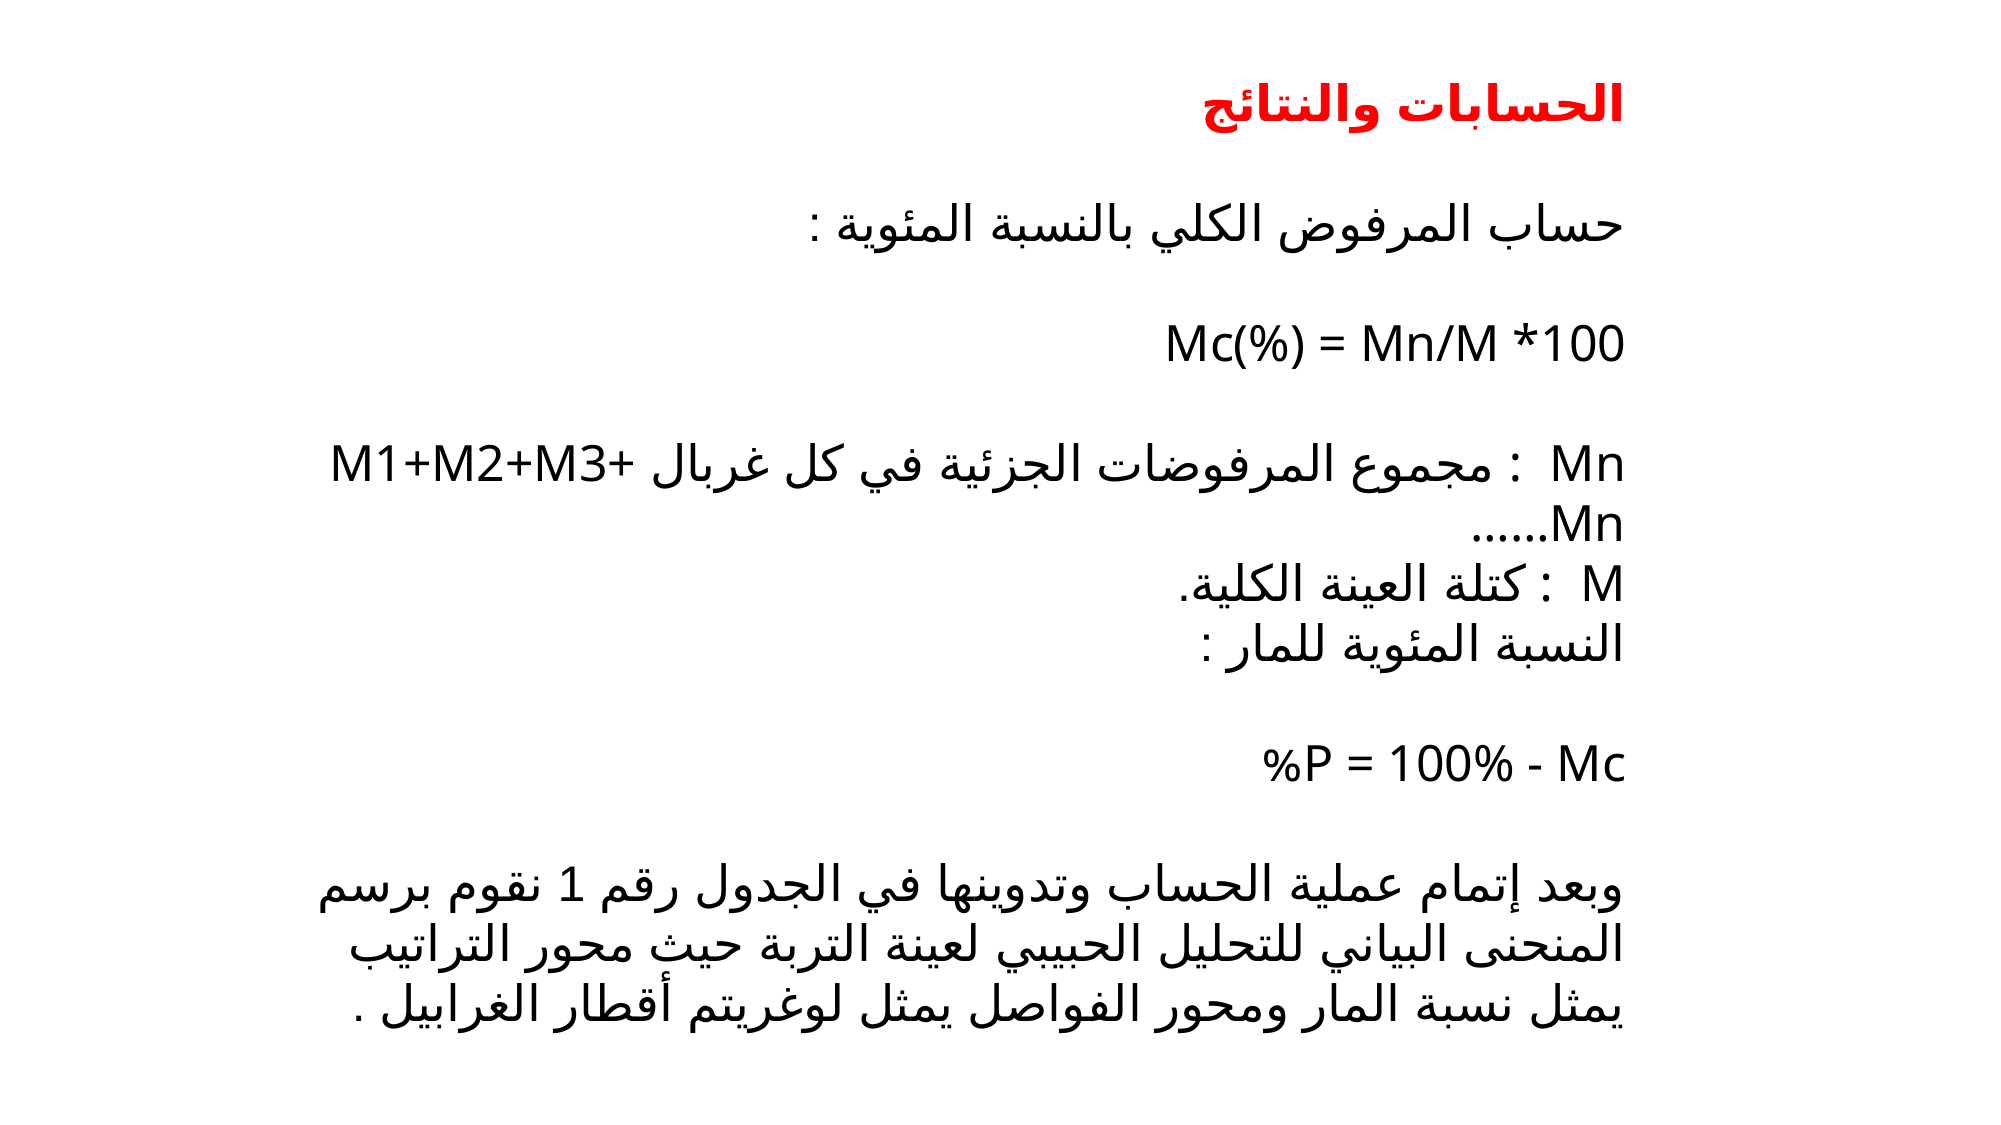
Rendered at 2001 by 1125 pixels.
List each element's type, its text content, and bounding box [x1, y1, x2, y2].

text_box الحسابات والنتائج حساب المرفوض الكلي بالنسبة المئوية : Mc(%) = Mn/M *100 Mn : مجموع المرفوضات الجزئية في كل غربال M1+M2+M3+……Mn M : كتلة العينة الكلية. النسبة المئوية للمار : P = 100% - Mc% وبعد إتمام عملية الحساب وتدوينها في الجدول رقم 1 نقوم برسم المنحنى البياني للتحليل الحبيبي لعينة التربة حيث محور التراتيب يمثل نسبة المار ومحور الفواصل يمثل لوغريتم أقطار الغرابيل . [302, 64, 1698, 1125]
